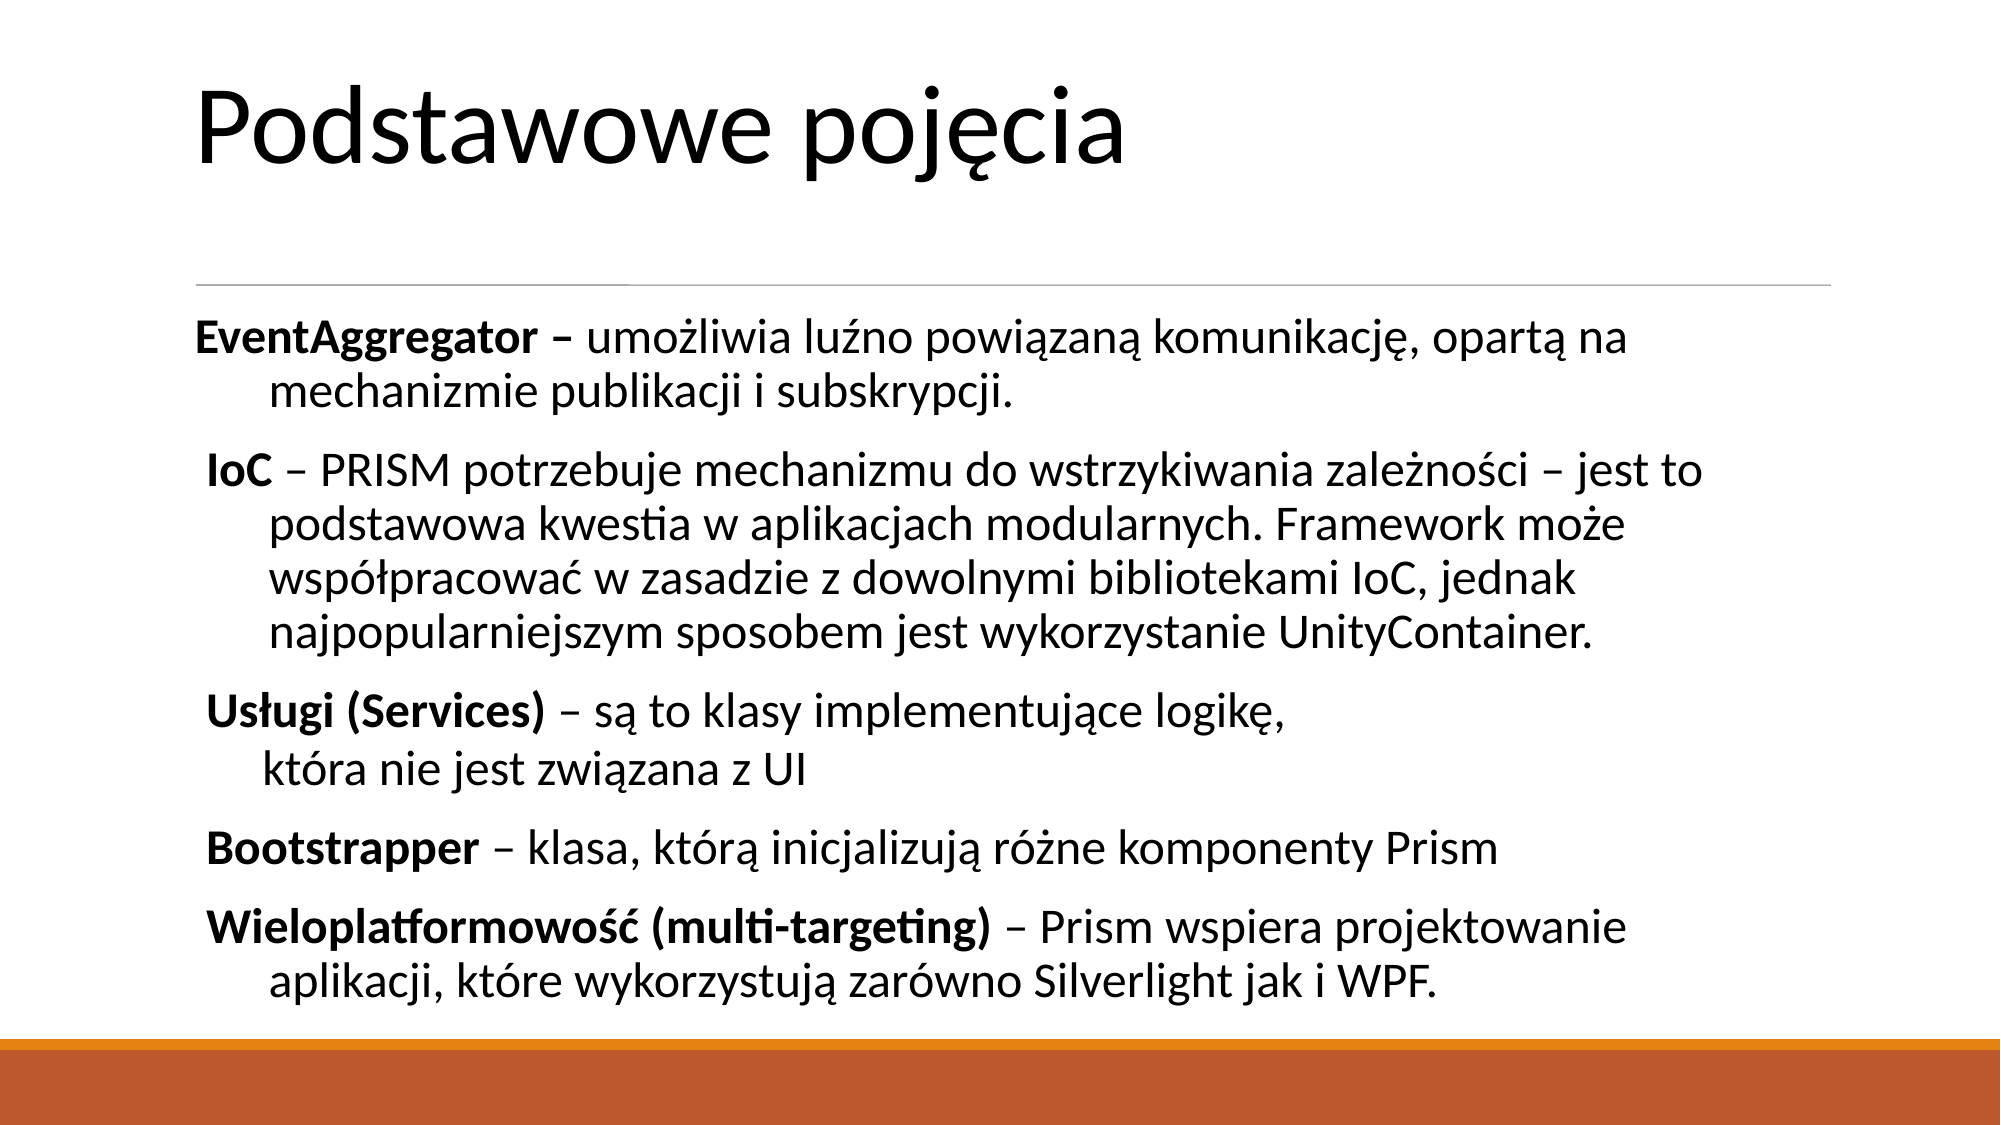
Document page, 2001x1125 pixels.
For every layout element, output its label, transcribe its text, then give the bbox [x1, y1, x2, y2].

title Podstawowe pojęcia [180, 64, 1830, 302]
list EventAggregator – umożliwia luźno powiązaną komunikację, opartą na mechanizmie publikacji i subskrypcji. IoC – PRISM potrzebuje mechanizmu do wstrzykiwania zależności – jest to podstawowa kwestia w aplikacjach modularnych. Framework może współpracować w zasadzie z dowolnymi bibliotekami IoC, jednak najpopularniejszym sposobem jest wykorzystanie UnityContainer. Usługi (Services) – są to klasy implementujące logikę, która nie jest związana z UI Bootstrapper – klasa, którą inicjalizują różne komponenty Prism Wieloplatformowość (multi-targeting) – Prism wspiera projektowanie aplikacji, które wykorzystują zarówno Silverlight jak i WPF. [180, 302, 1830, 963]
